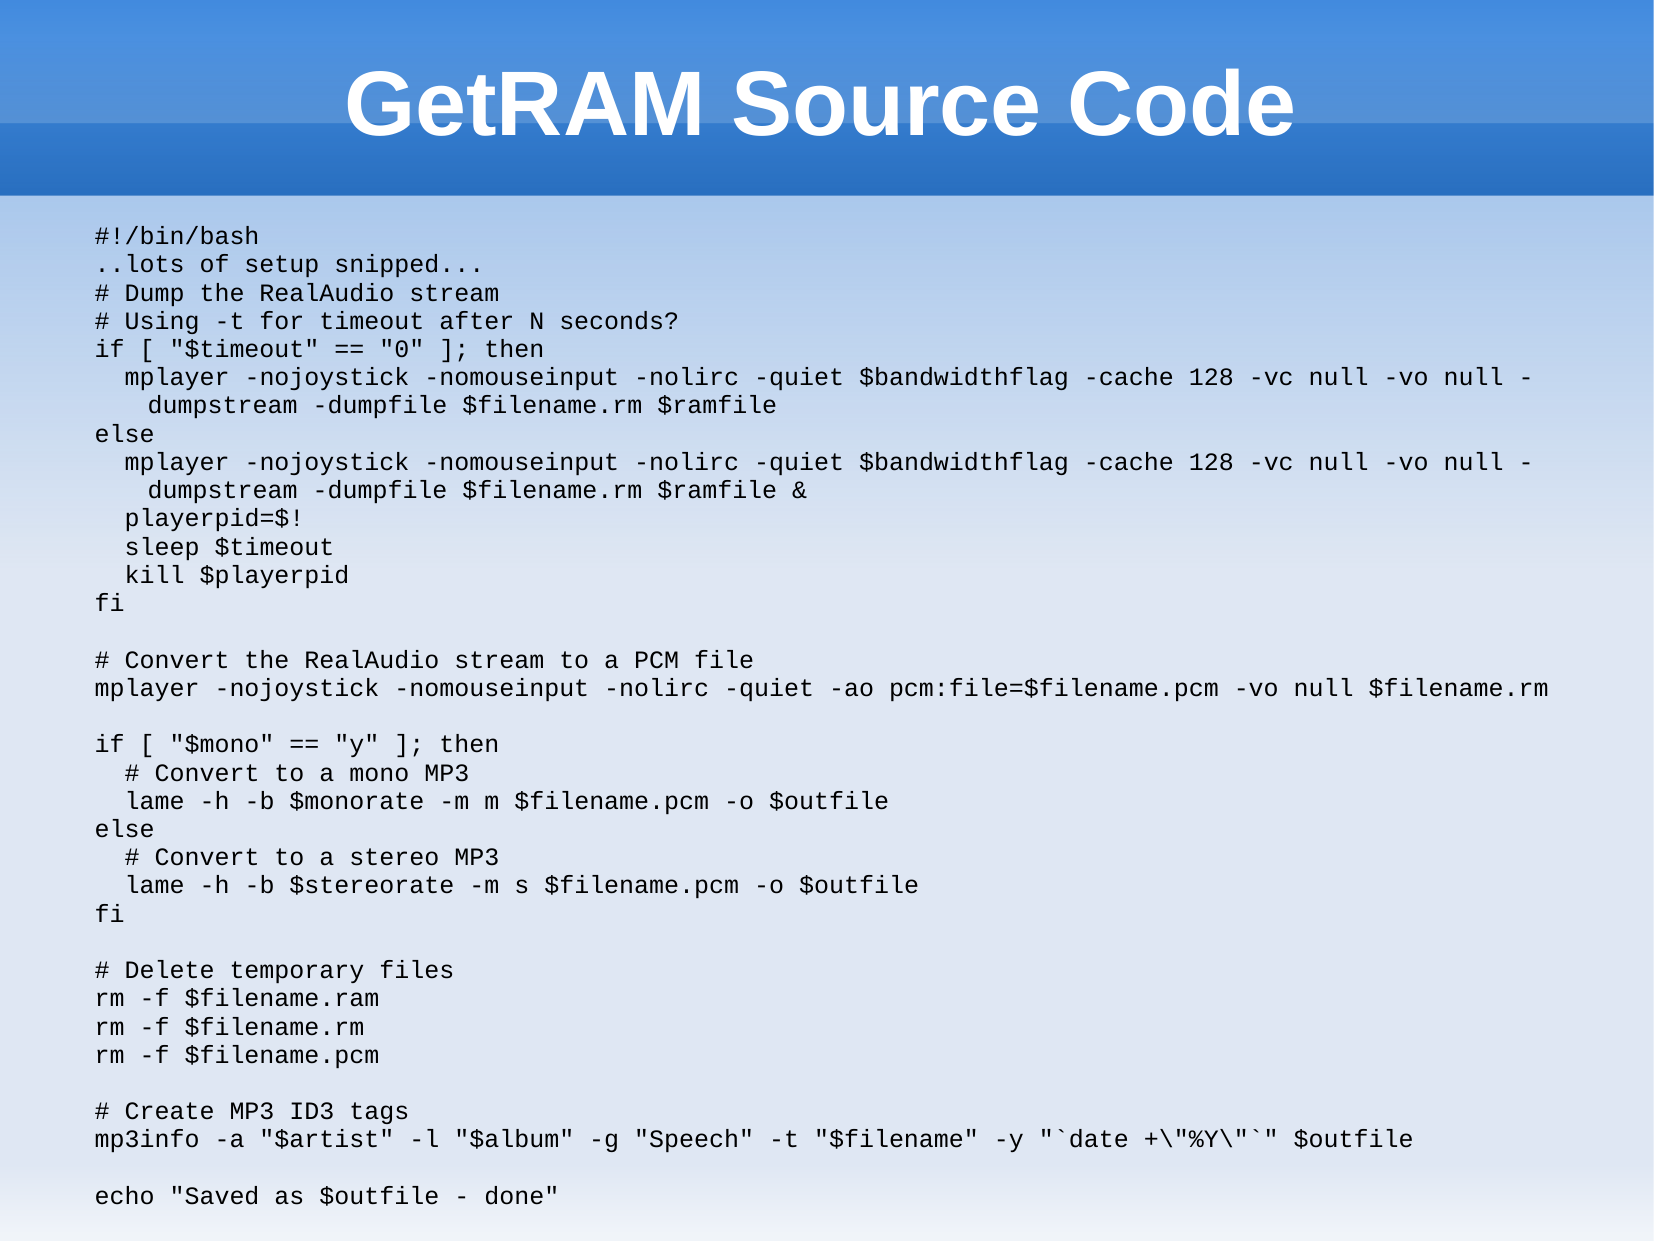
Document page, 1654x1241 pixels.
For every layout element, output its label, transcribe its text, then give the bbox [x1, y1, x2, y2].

title GetRAM Source Code [76, 7, 1565, 200]
list #!/bin/bash ..lots of setup snipped... # Dump the RealAudio stream # Using -t for timeout after N seconds? if [ "$timeout" == "0" ]; then mplayer -nojoystick -nomouseinput -nolirc -quiet $bandwidthflag -cache 128 -vc null -vo null -dumpstream -dumpfile $filename.rm $ramfile else mplayer -nojoystick -nomouseinput -nolirc -quiet $bandwidthflag -cache 128 -vc null -vo null -dumpstream -dumpfile $filename.rm $ramfile & playerpid=$! sleep $timeout kill $playerpid fi # Convert the RealAudio stream to a PCM file mplayer -nojoystick -nomouseinput -nolirc -quiet -ao pcm:file=$filename.pcm -vo null $filename.rm if [ "$mono" == "y" ]; then # Convert to a mono MP3 lame -h -b $monorate -m m $filename.pcm -o $outfile else # Convert to a stereo MP3 lame -h -b $stereorate -m s $filename.pcm -o $outfile fi # Delete temporary files rm -f $filename.ram rm -f $filename.rm rm -f $filename.pcm # Create MP3 ID3 tags mp3info -a "$artist" -l "$album" -g "Speech" -t "$filename" -y "`date +\"%Y\"`" $outfile echo "Saved as $outfile - done" [76, 223, 1565, 1241]
picture [0, 0, 1654, 1241]
